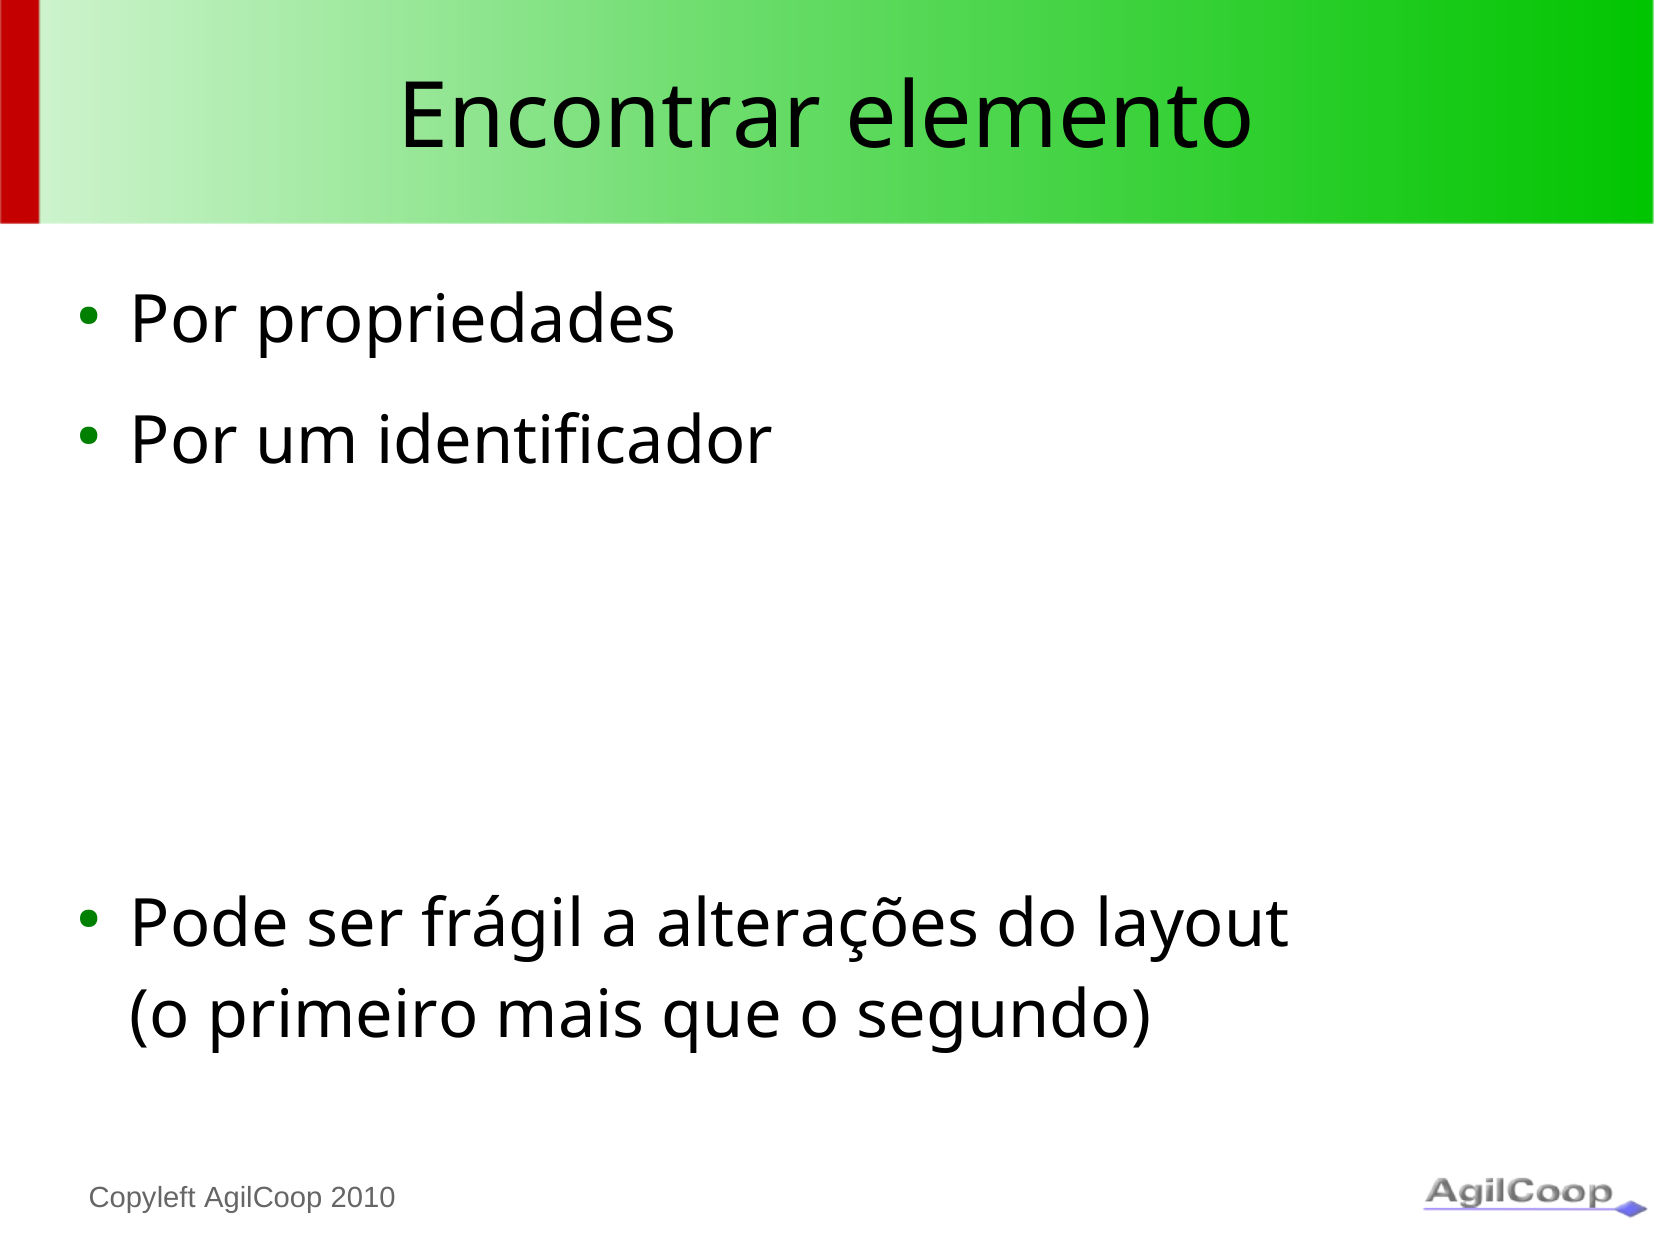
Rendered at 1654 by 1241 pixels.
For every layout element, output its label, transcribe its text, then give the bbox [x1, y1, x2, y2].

title Encontrar elemento [82, 8, 1571, 216]
picture [0, 0, 1654, 1241]
list Por propriedades Por um identificador Pode ser frágil a alterações do layout (o primeiro mais que o segundo) [59, 271, 1607, 1108]
